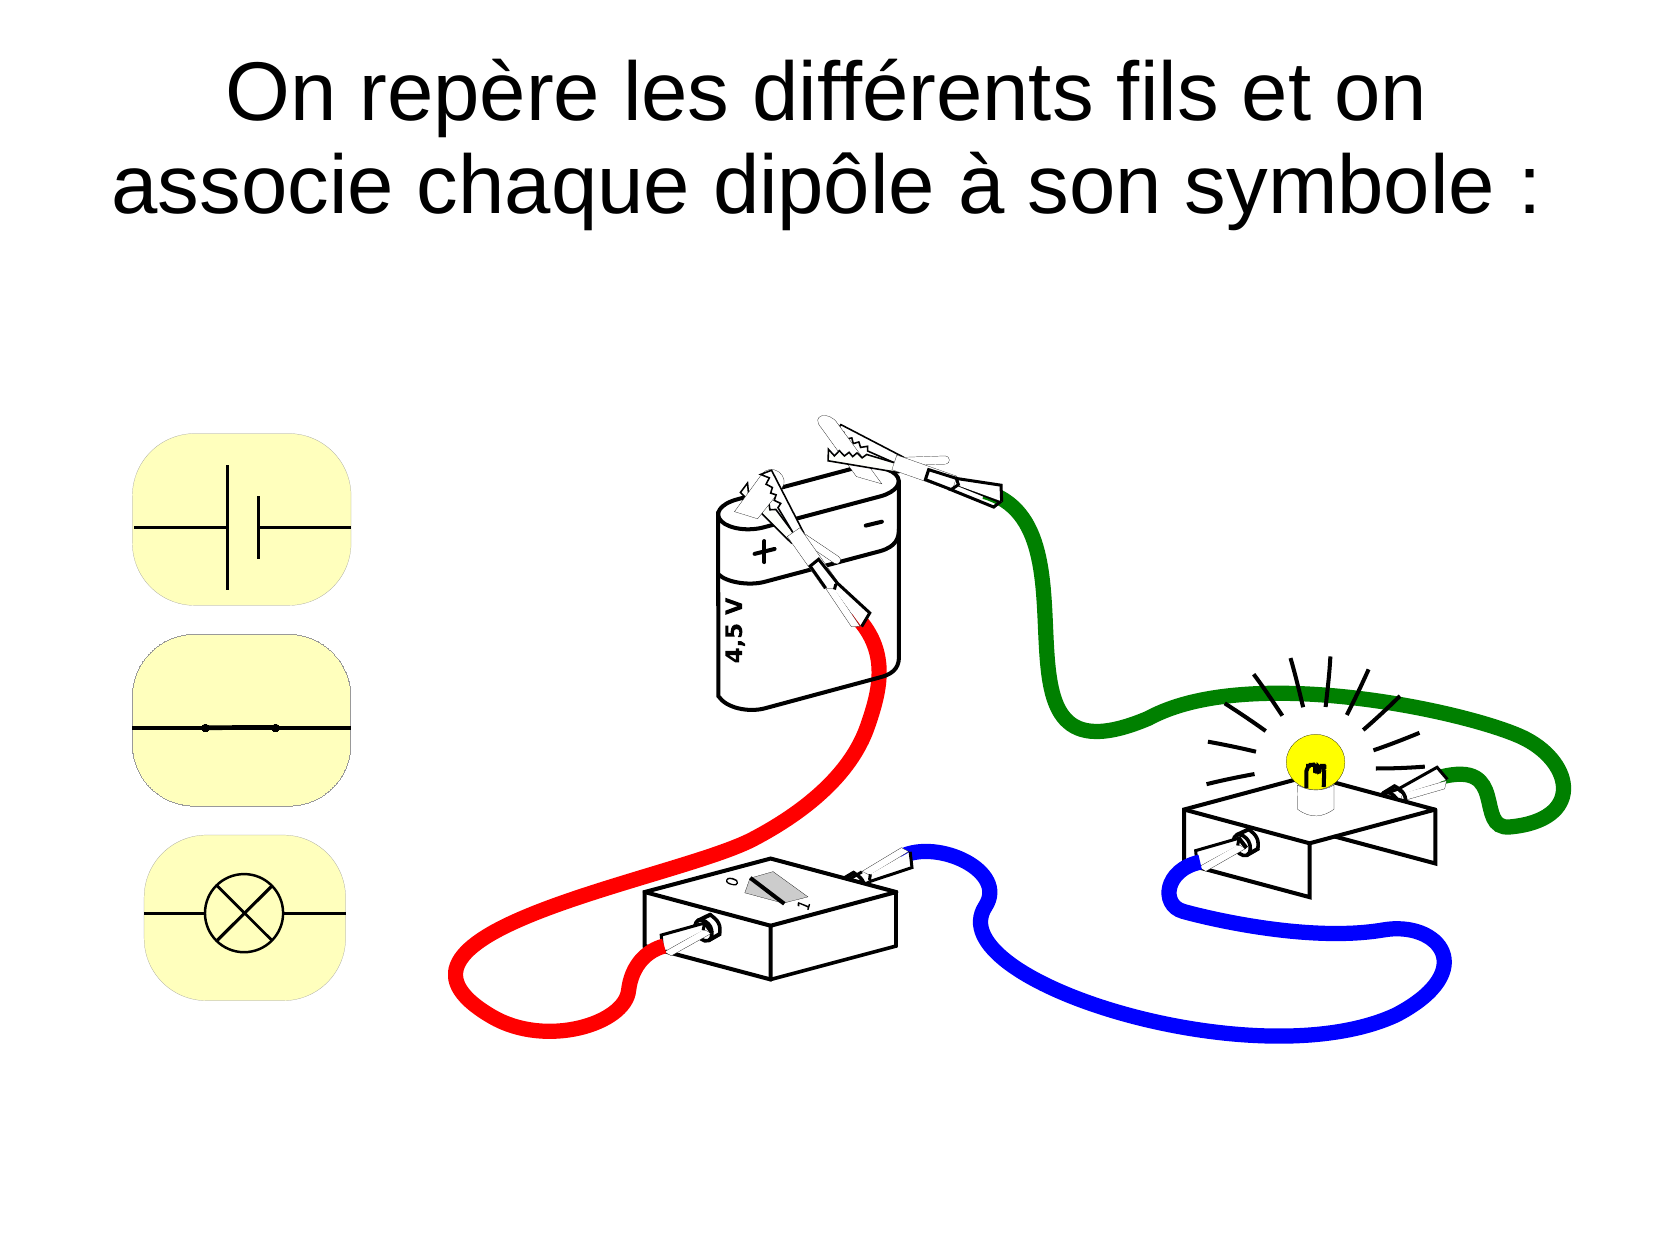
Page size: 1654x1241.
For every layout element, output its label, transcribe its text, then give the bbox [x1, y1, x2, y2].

subtitle On repère les différents fils et on associe chaque dipôle à son symbole : [82, 45, 1571, 1014]
picture [141, 832, 349, 1004]
picture [448, 413, 1583, 1046]
text_box [132, 634, 351, 807]
picture [129, 431, 355, 609]
